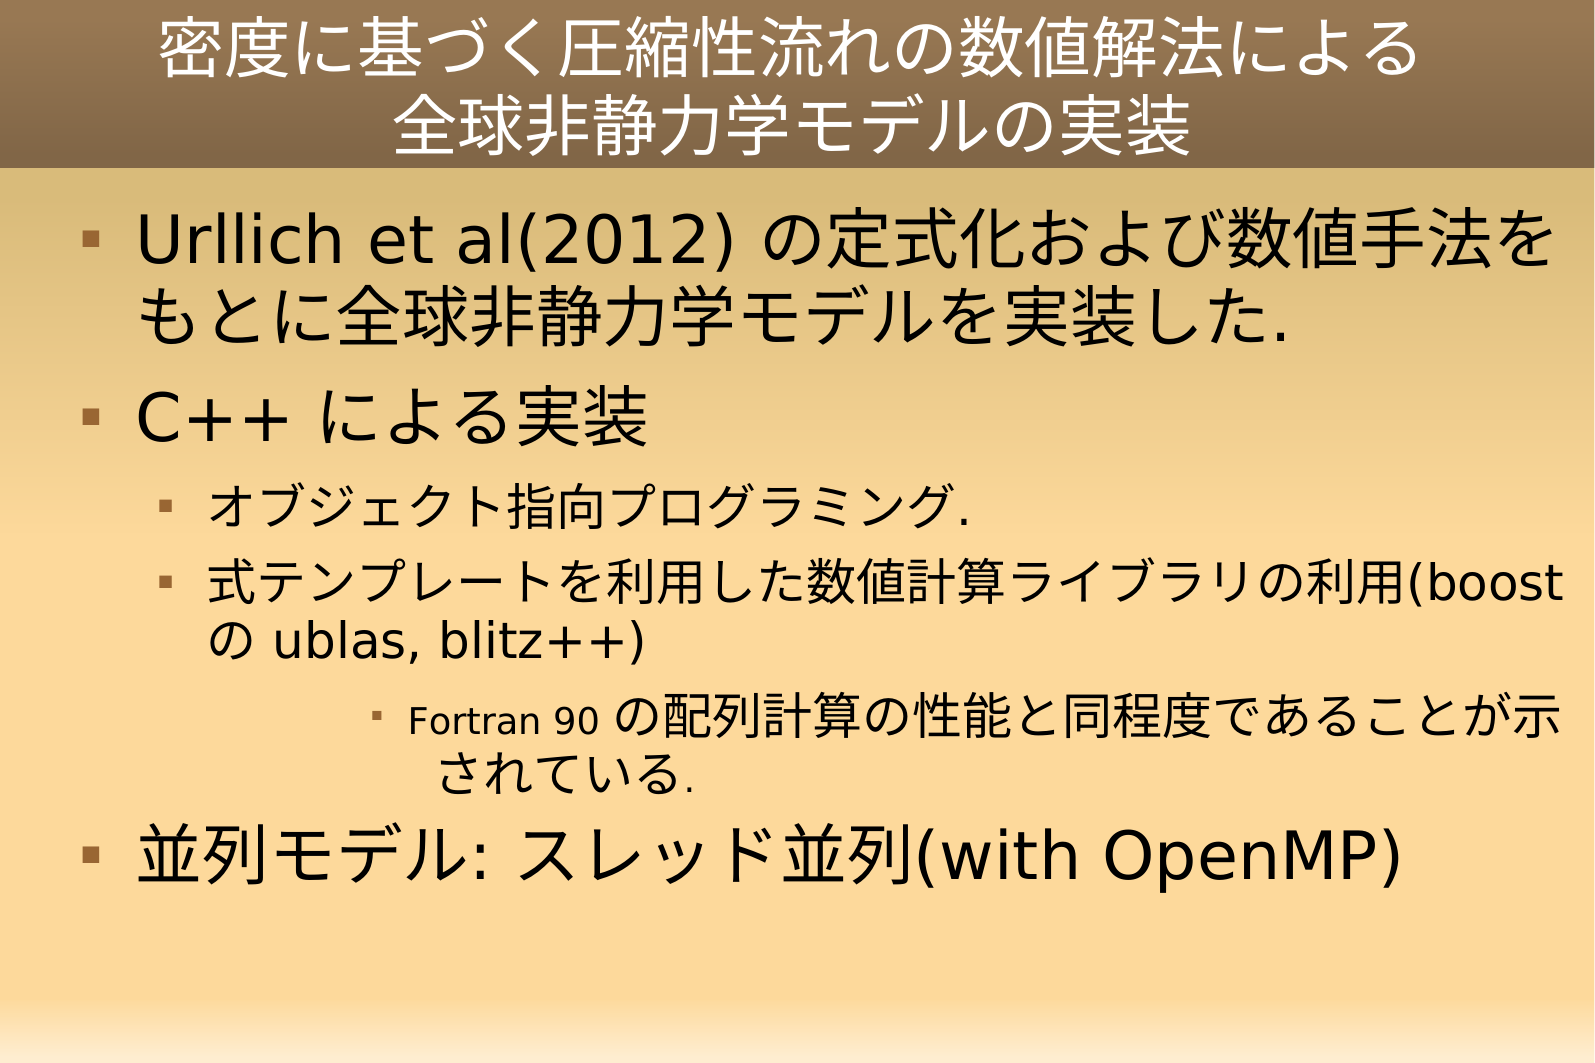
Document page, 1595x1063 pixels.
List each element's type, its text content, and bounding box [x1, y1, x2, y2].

picture [0, 0, 1595, 1063]
title 密度に基づく圧縮性流れの数値解法による 全球非静力学モデルの実装 [74, 0, 1510, 178]
list Urllich et al(2012) の定式化および数値手法をもとに全球非静力学モデルを実装した. C++ による実装 オブジェクト指向プログラミング. 式テンプレートを利用した数値計算ライブラリの利用(boost の ublas, blitz++) Fortran 90 の配列計算の性能と同程度であることが示されている. 並列モデル: スレッド並列(with OpenMP) [64, 202, 1565, 904]
